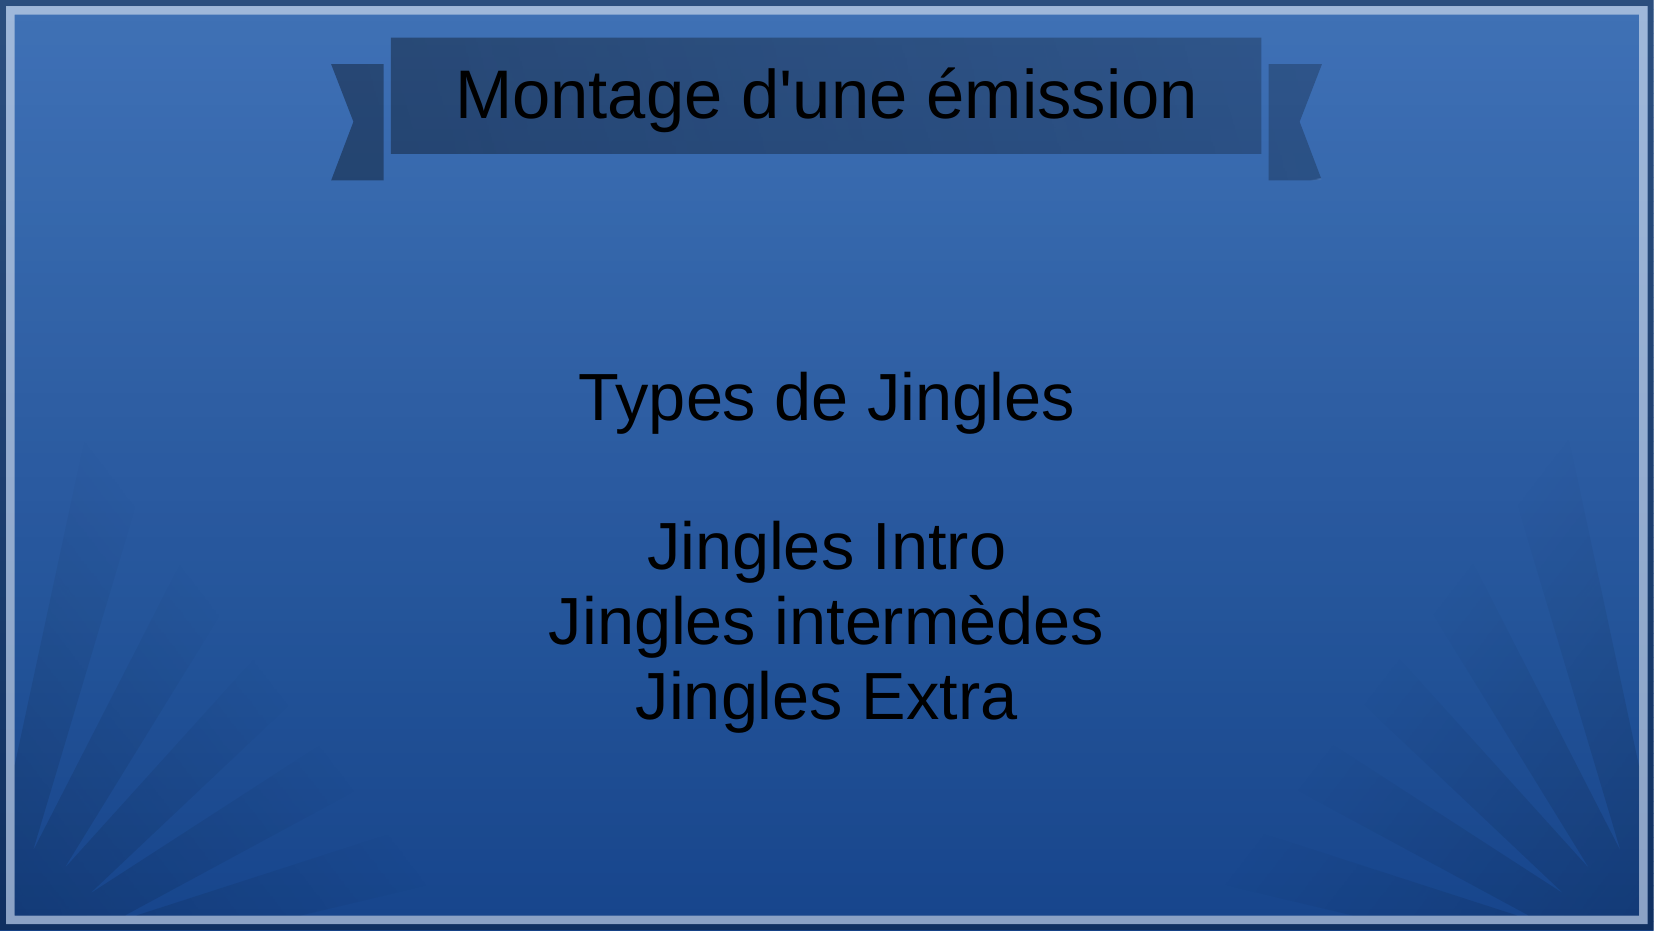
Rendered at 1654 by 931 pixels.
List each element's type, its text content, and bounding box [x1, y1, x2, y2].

title Montage d'une émission [389, 35, 1264, 154]
subtitle Types de Jingles Jingles Intro Jingles intermèdes Jingles Extra [82, 224, 1571, 931]
